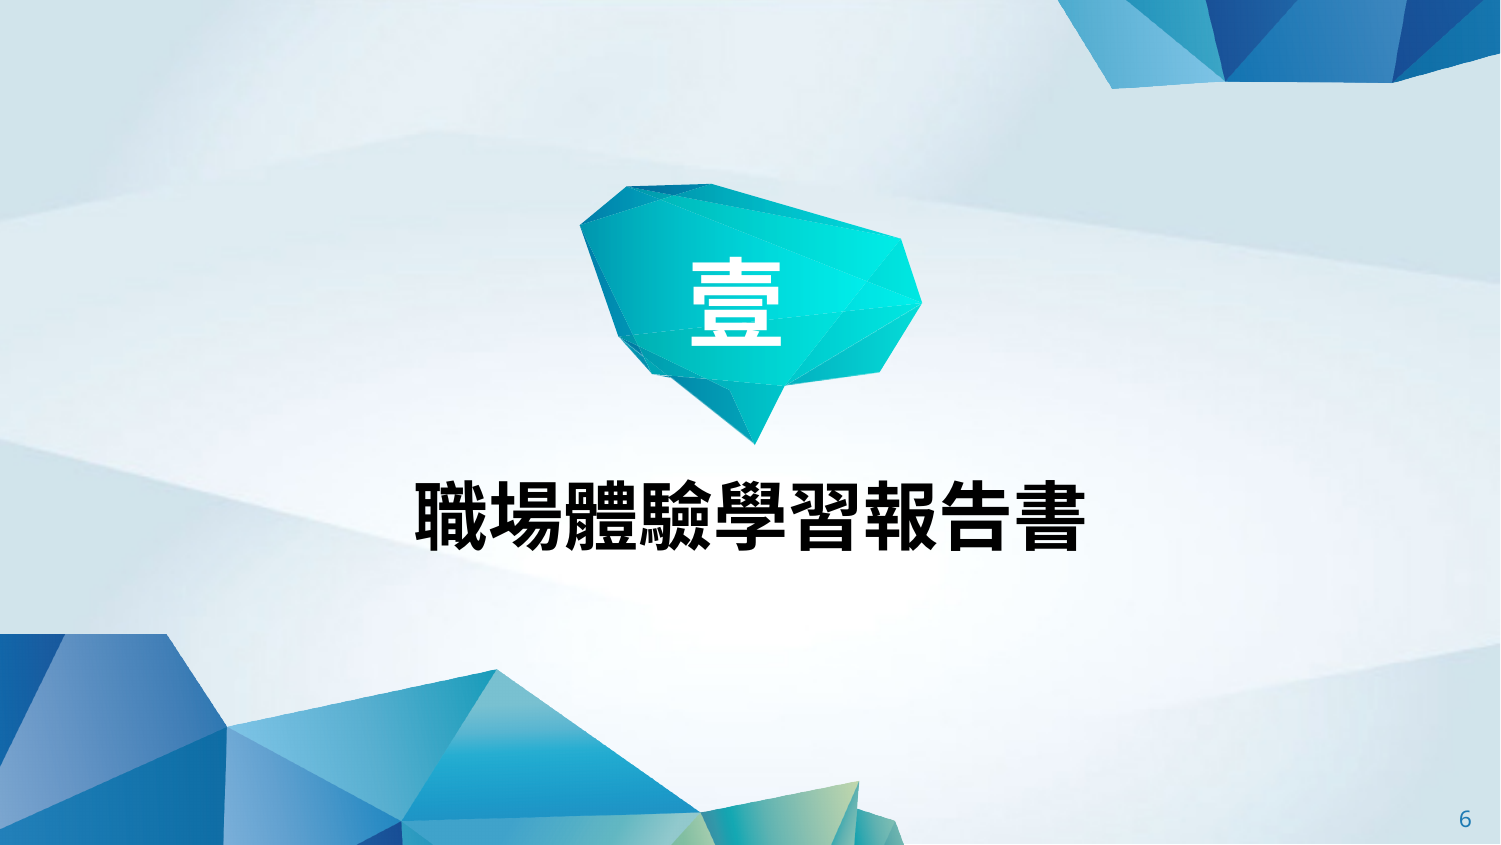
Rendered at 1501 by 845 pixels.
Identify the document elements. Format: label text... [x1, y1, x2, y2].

text_box 職場體驗學習報告書 [312, 469, 1189, 560]
text_box 壹 [687, 242, 878, 361]
text_box 6 [1458, 804, 1483, 832]
picture [0, 0, 1501, 845]
